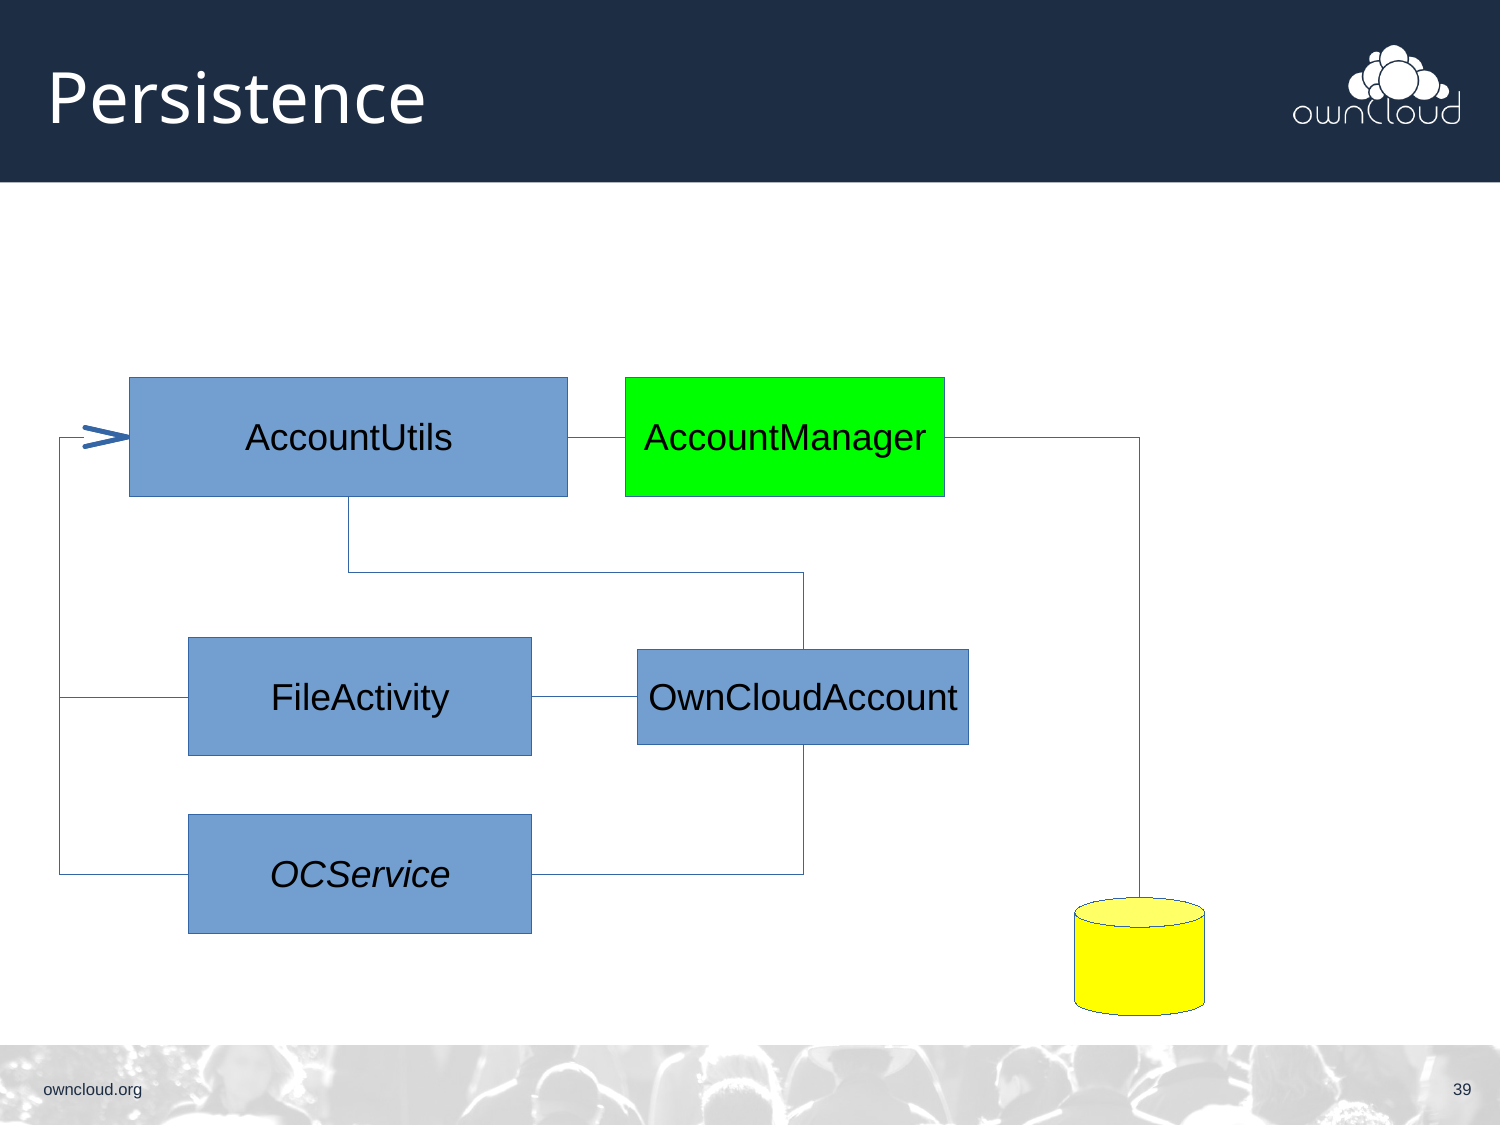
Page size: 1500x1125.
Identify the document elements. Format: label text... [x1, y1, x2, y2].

text_box FileActivity [188, 637, 532, 756]
picture [1293, 45, 1460, 124]
title Persistence [46, 5, 1258, 187]
text_box [1074, 913, 1205, 1016]
text_box OCService [188, 814, 532, 934]
text_box OwnCloudAccount [637, 649, 969, 745]
picture [0, 1045, 1500, 1125]
text_box AccountManager [625, 377, 945, 497]
text_box AccountUtils [129, 377, 568, 497]
